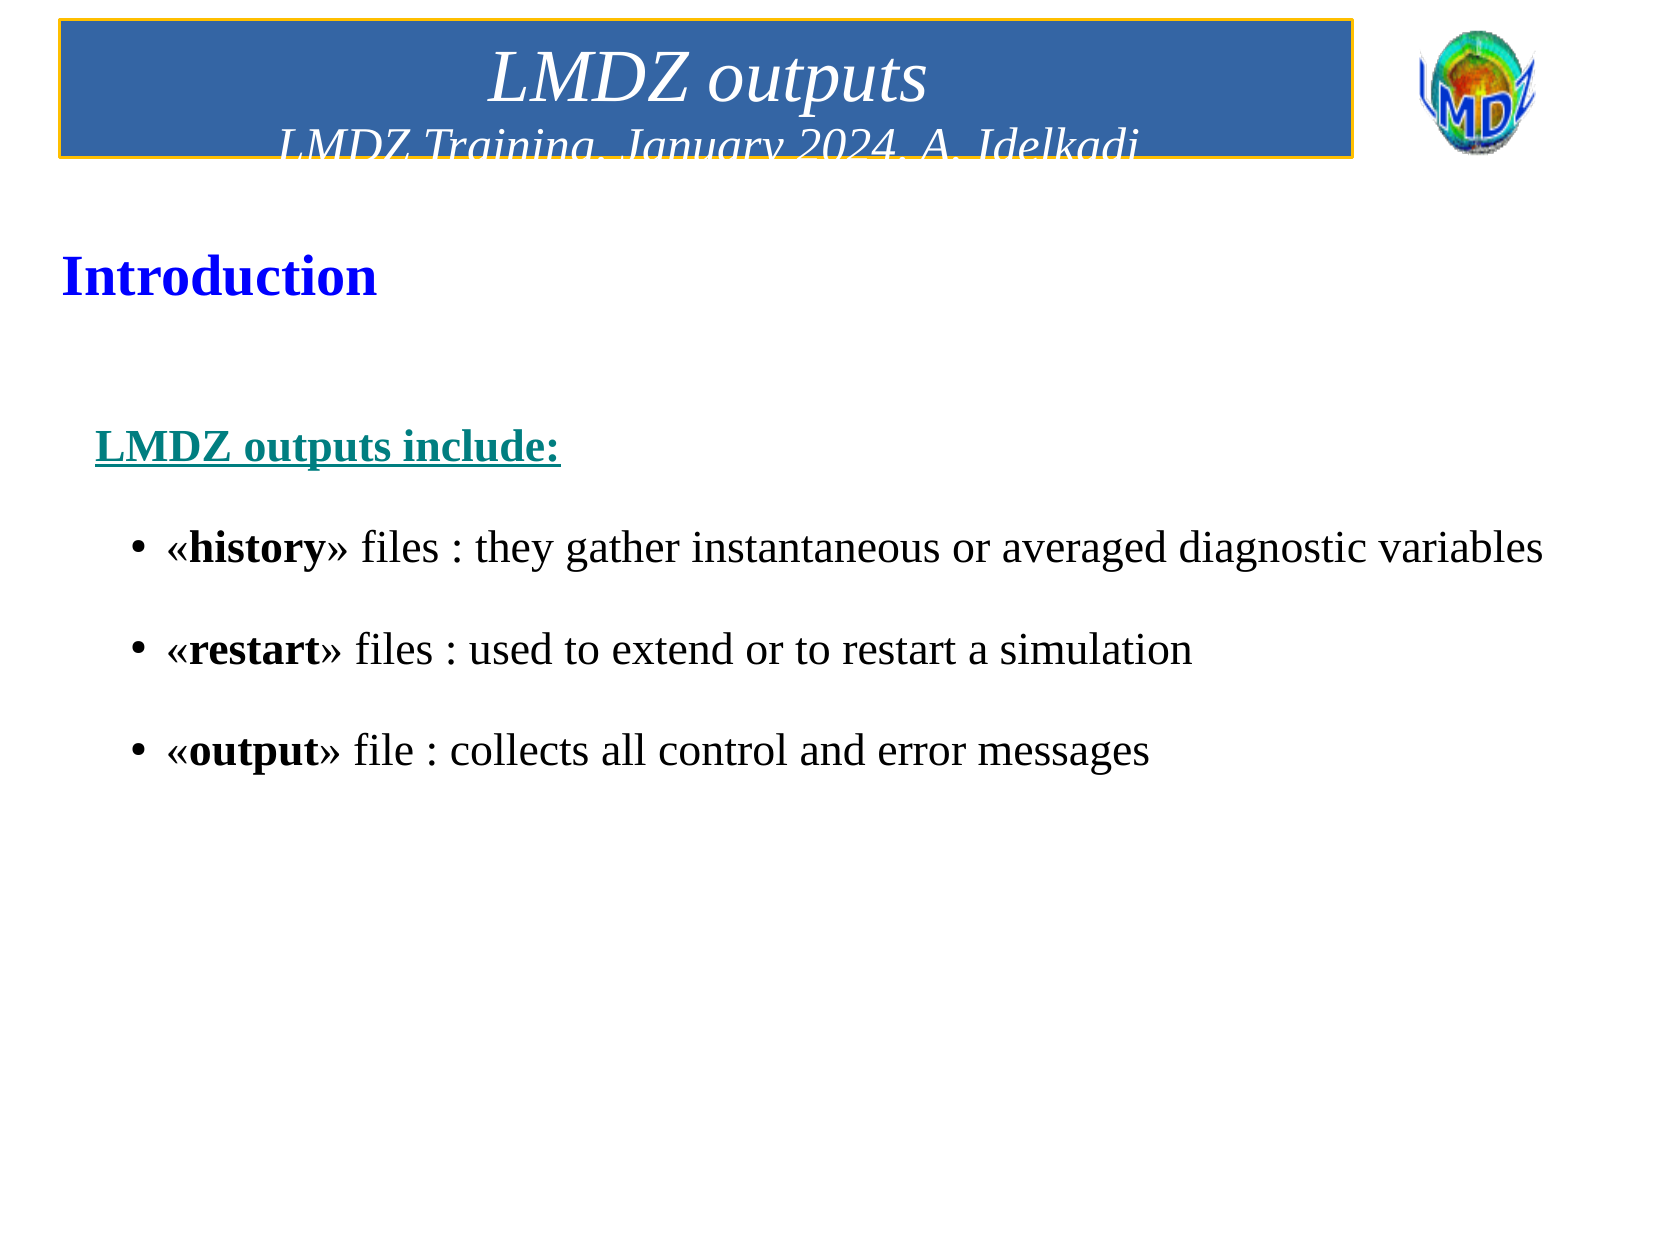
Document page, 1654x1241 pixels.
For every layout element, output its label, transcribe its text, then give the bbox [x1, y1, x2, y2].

text_box LMDZ outputs LMDZ Training, January 2024, A. Idelkadi [59, 27, 1359, 146]
picture [1419, 29, 1536, 158]
text_box LMDZ outputs include: «history» files : they gather instantaneous or averaged diagnostic variables «restart» files : used to extend or to restart a simulation «output» file : collects all control and error messages [80, 413, 1571, 951]
text_box Introduction [46, 236, 441, 332]
